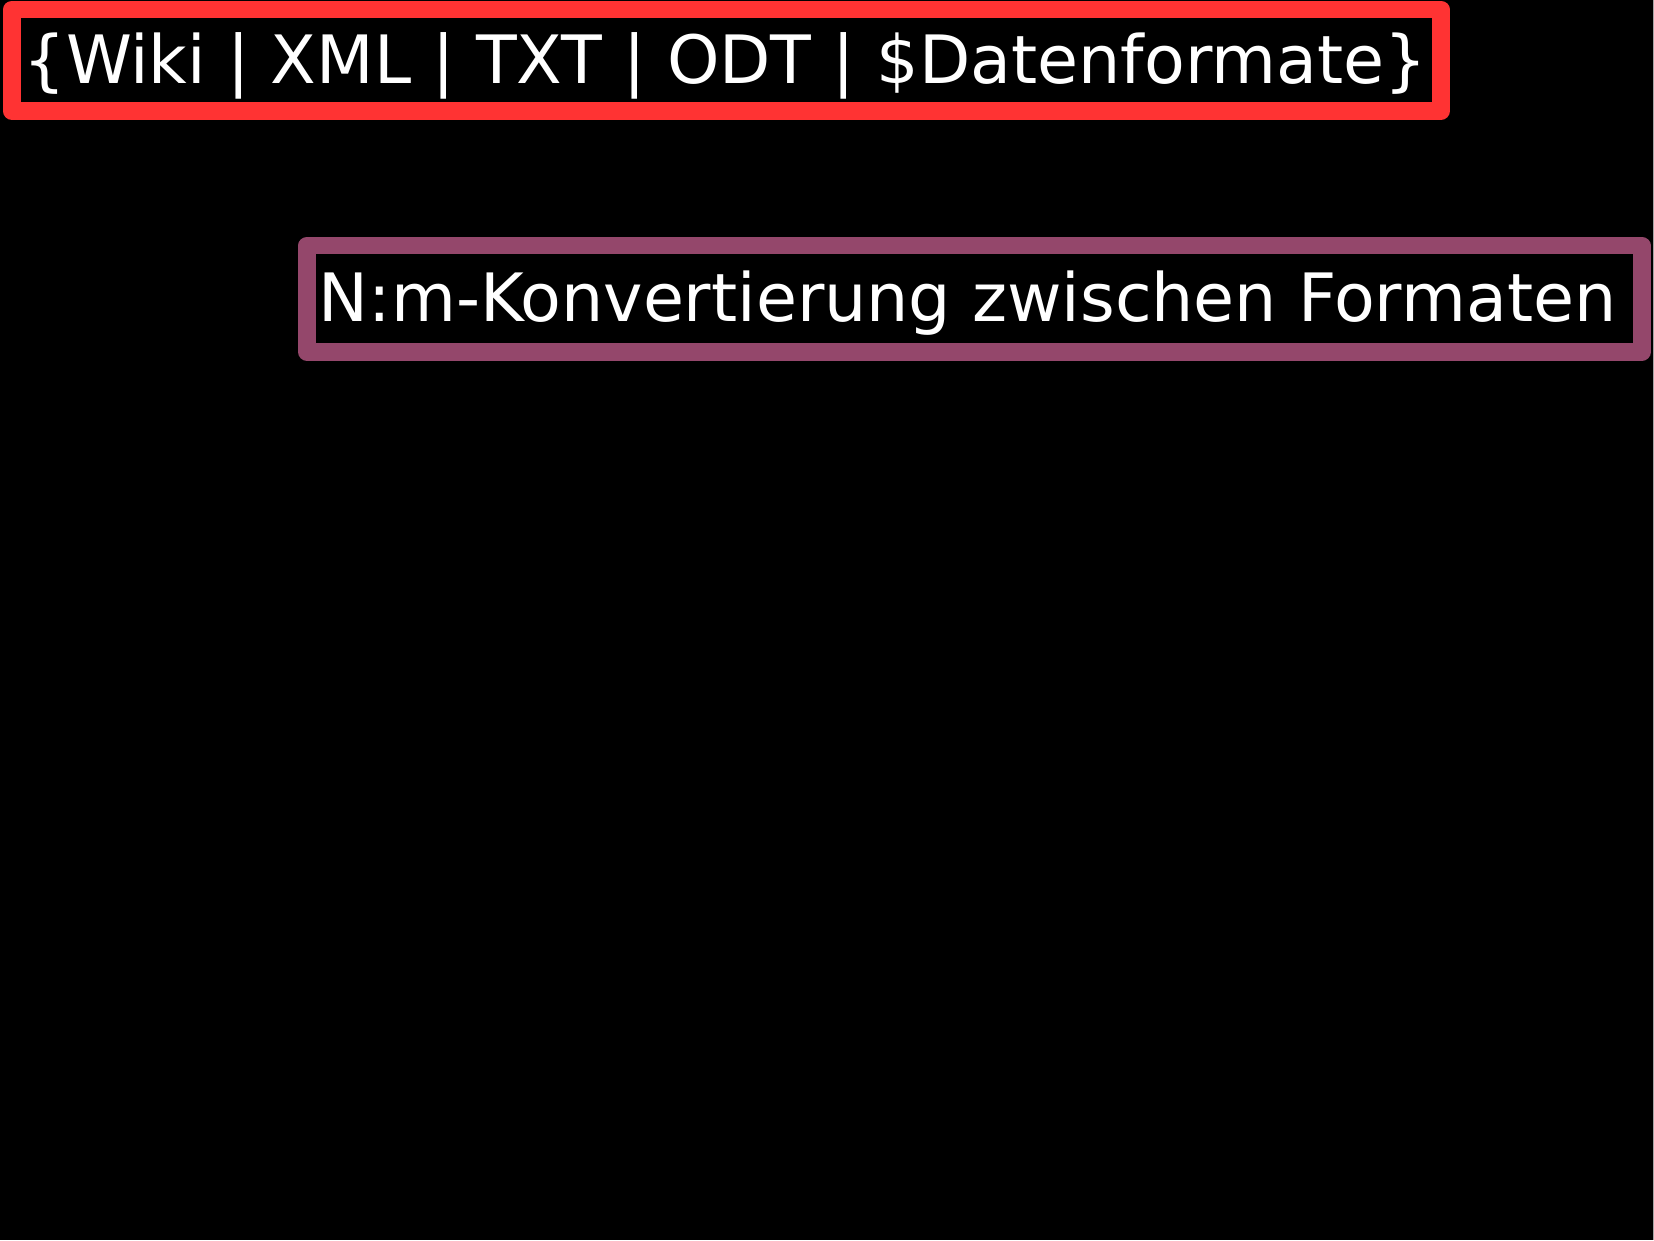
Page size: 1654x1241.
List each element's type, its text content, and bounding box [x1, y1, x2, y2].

text_box N:m-Konvertierung zwischen Formaten [307, 245, 1642, 352]
text_box {Wiki | XML | TXT | ODT | $Datenformate} [11, 9, 1441, 112]
